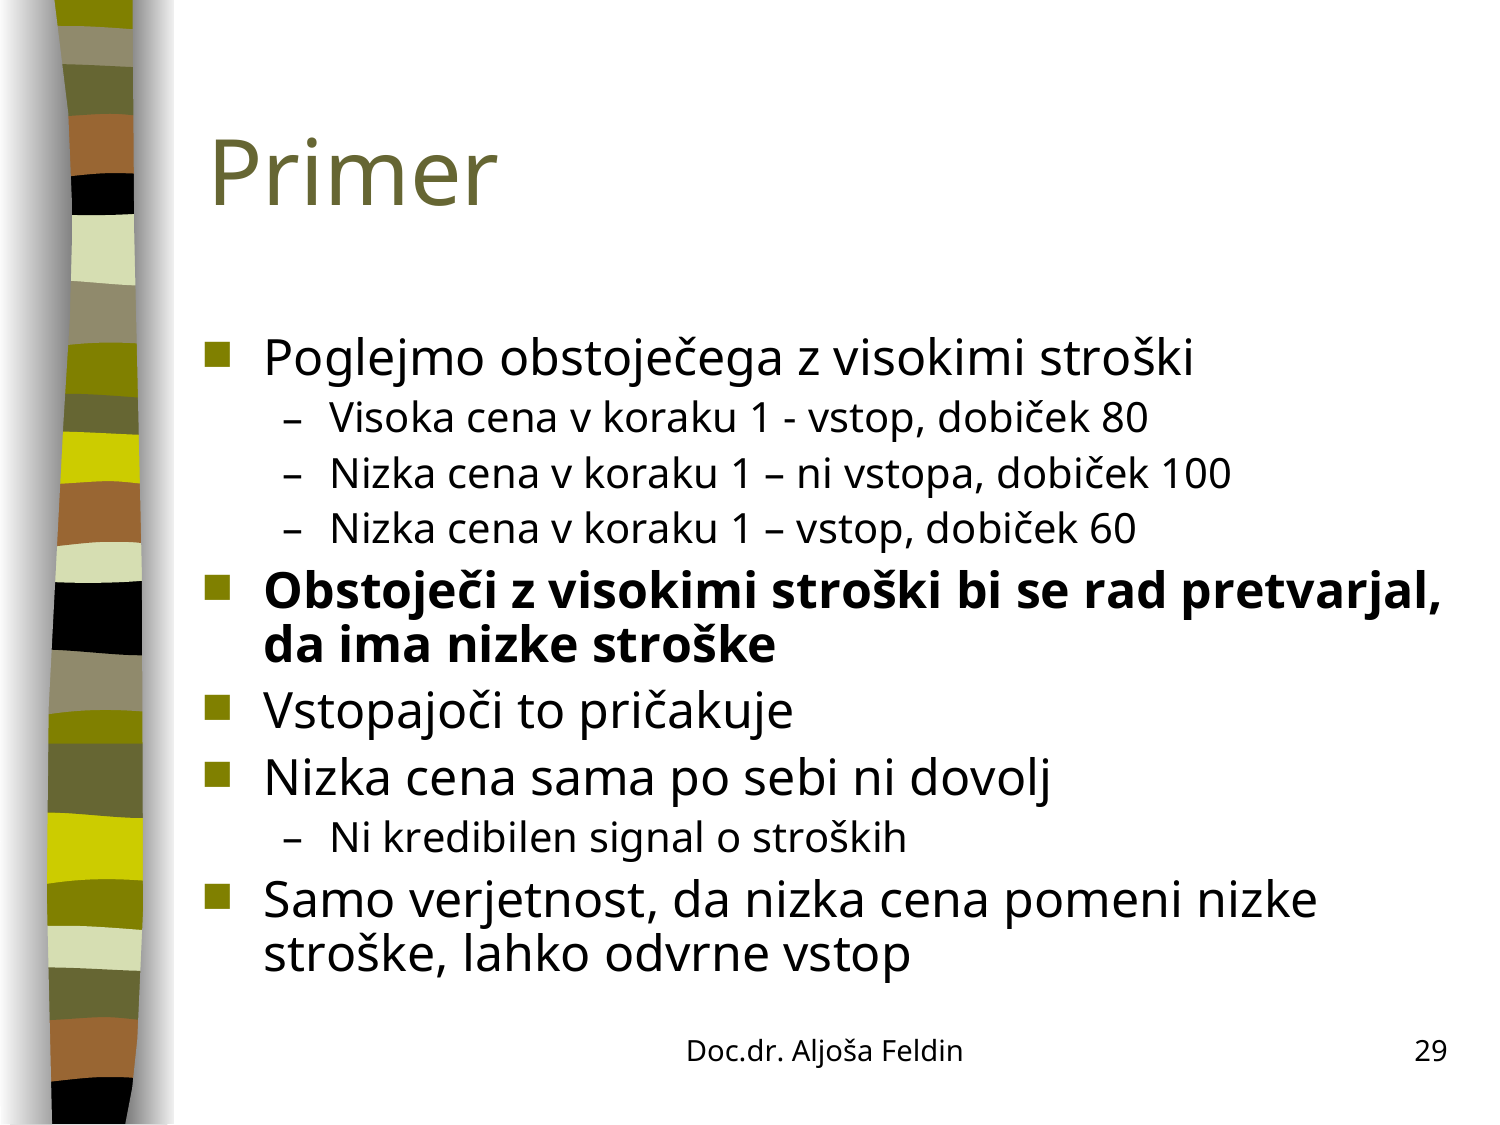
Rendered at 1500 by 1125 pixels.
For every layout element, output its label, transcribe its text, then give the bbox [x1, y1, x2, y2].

text_box Doc.dr. Aljoša Feldin [587, 1025, 1063, 1101]
title Primer [192, 74, 1468, 263]
text_box <number> [1149, 1025, 1463, 1101]
list Poglejmo obstoječega z visokimi stroški Visoka cena v koraku 1 - vstop, dobiček 80 Nizka cena v koraku 1 – ni vstopa, dobiček 100 Nizka cena v koraku 1 – vstop, dobiček 60 Obstoječi z visokimi stroški bi se rad pretvarjal, da ima nizke stroške Vstopajoči to pričakuje Nizka cena sama po sebi ni dovolj Ni kredibilen signal o stroških Samo verjetnost, da nizka cena pomeni nizke stroške, lahko odvrne vstop [192, 324, 1468, 1001]
